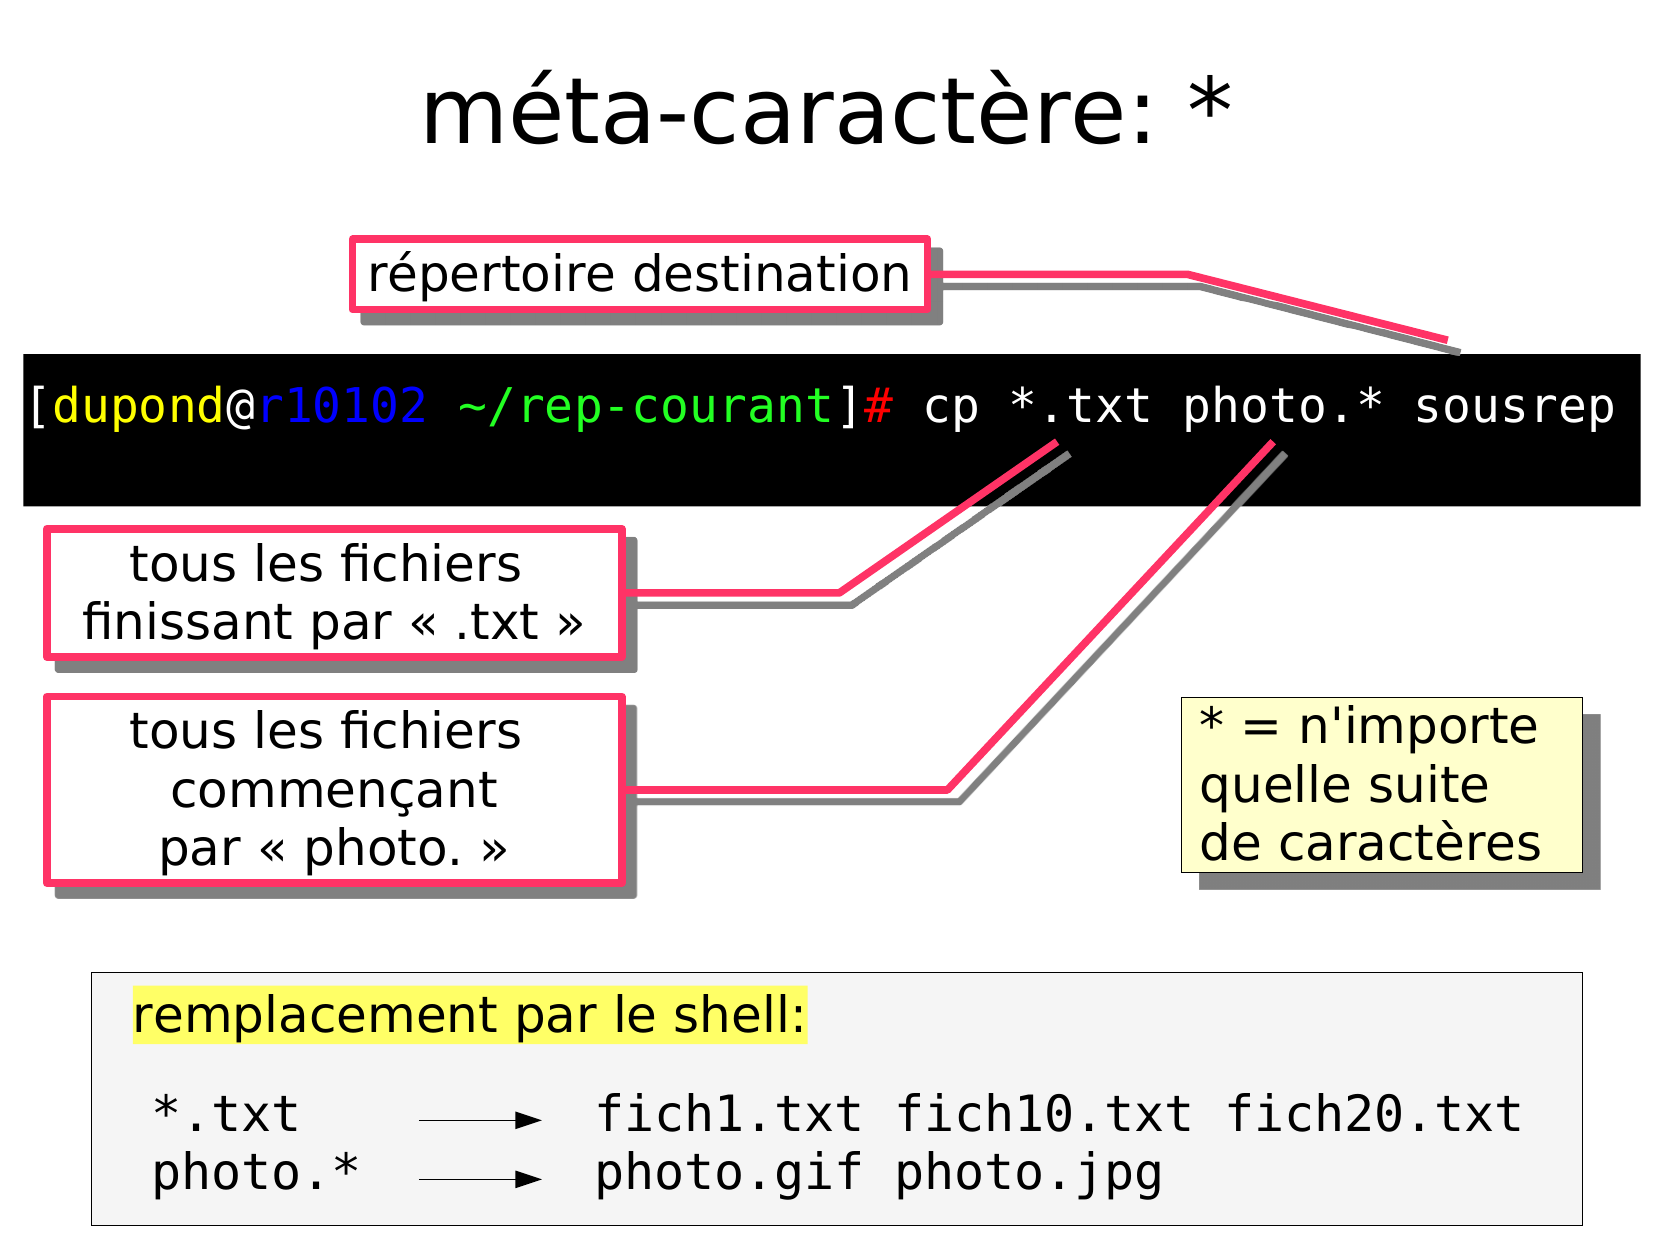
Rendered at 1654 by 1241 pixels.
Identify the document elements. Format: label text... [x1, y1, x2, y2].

text_box tous les fichiers commençant par « photo. » [46, 696, 622, 884]
text_box [dupond@r10102 ~/rep-courant]# cp *.txt photo.* sousrep [23, 354, 1641, 507]
text_box * = n'importe quelle suite de caractères [1181, 697, 1583, 873]
text_box tous les fichiers finissant par « .txt » [46, 528, 622, 657]
text_box répertoire destination [352, 239, 928, 310]
text_box remplacement par le shell: [132, 985, 808, 1045]
title méta-caractère: * [136, 40, 1518, 173]
text_box *.txt fich1.txt fich10.txt fich20.txt photo.* photo.gif photo.jpg [151, 1084, 1601, 1202]
text_box [91, 972, 1583, 1226]
